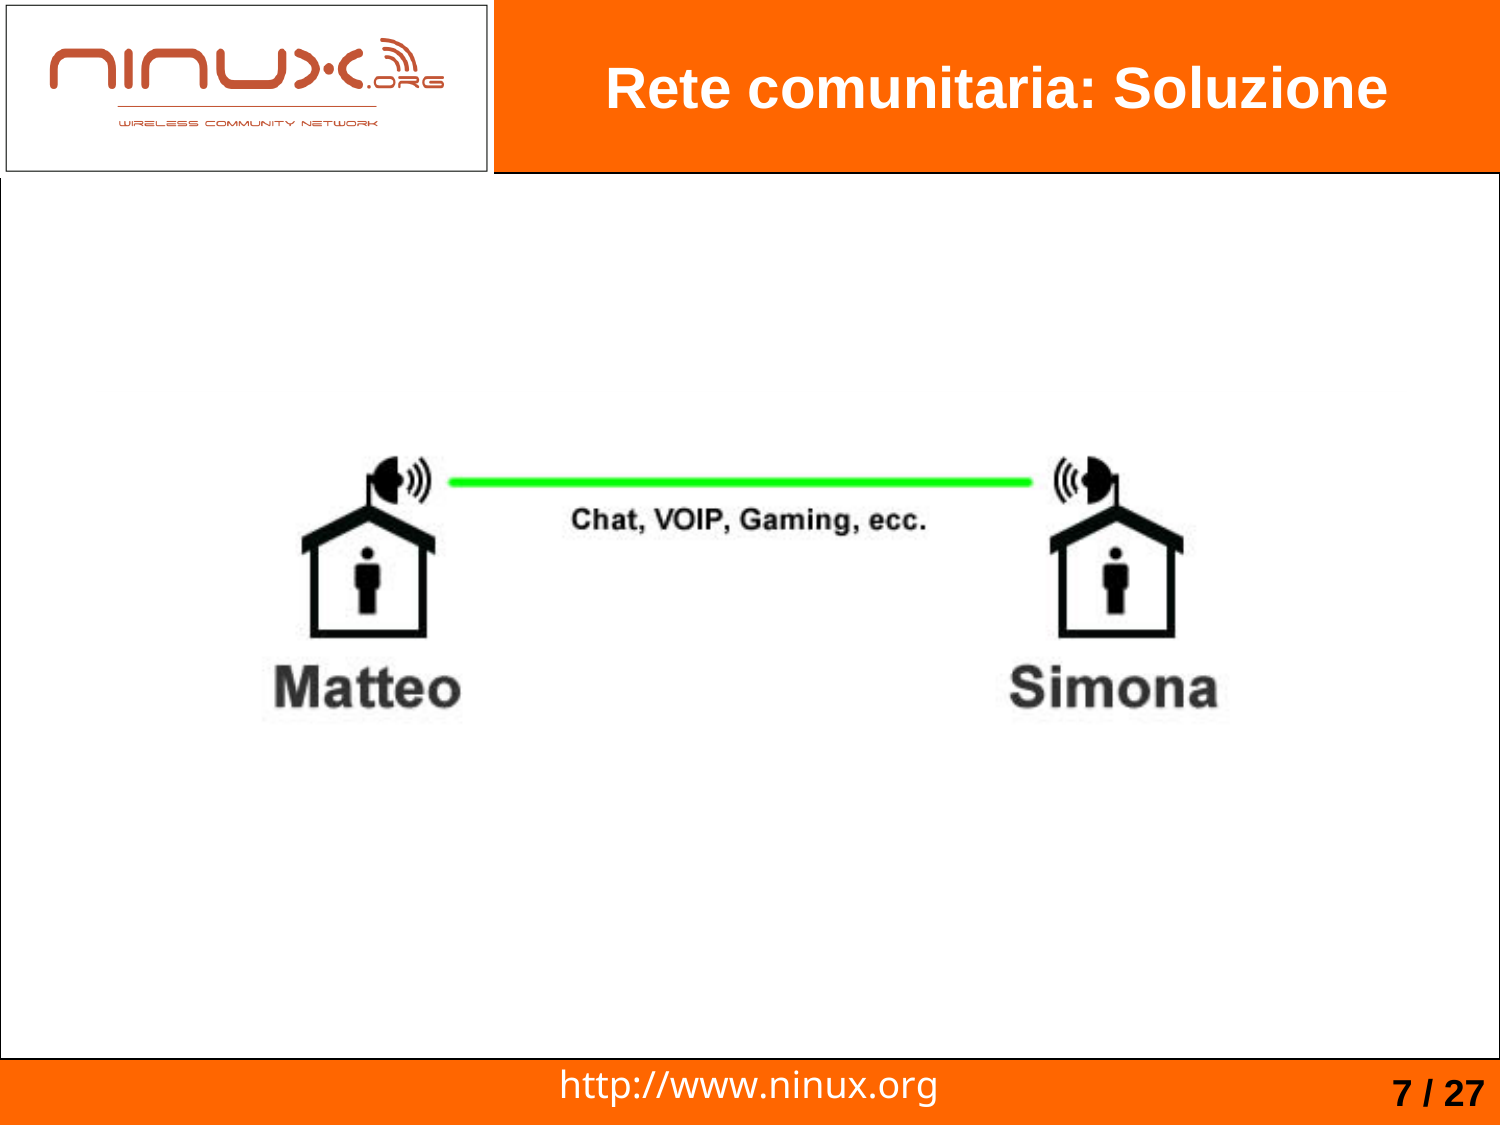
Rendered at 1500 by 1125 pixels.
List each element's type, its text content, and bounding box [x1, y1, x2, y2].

text_box <numero> / 27 [1257, 1061, 1500, 1125]
picture [0, 0, 494, 178]
text_box http://www.ninux.org [0, 1053, 1500, 1125]
title Rete comunitaria: Soluzione [495, 17, 1500, 160]
picture [96, 390, 1407, 766]
